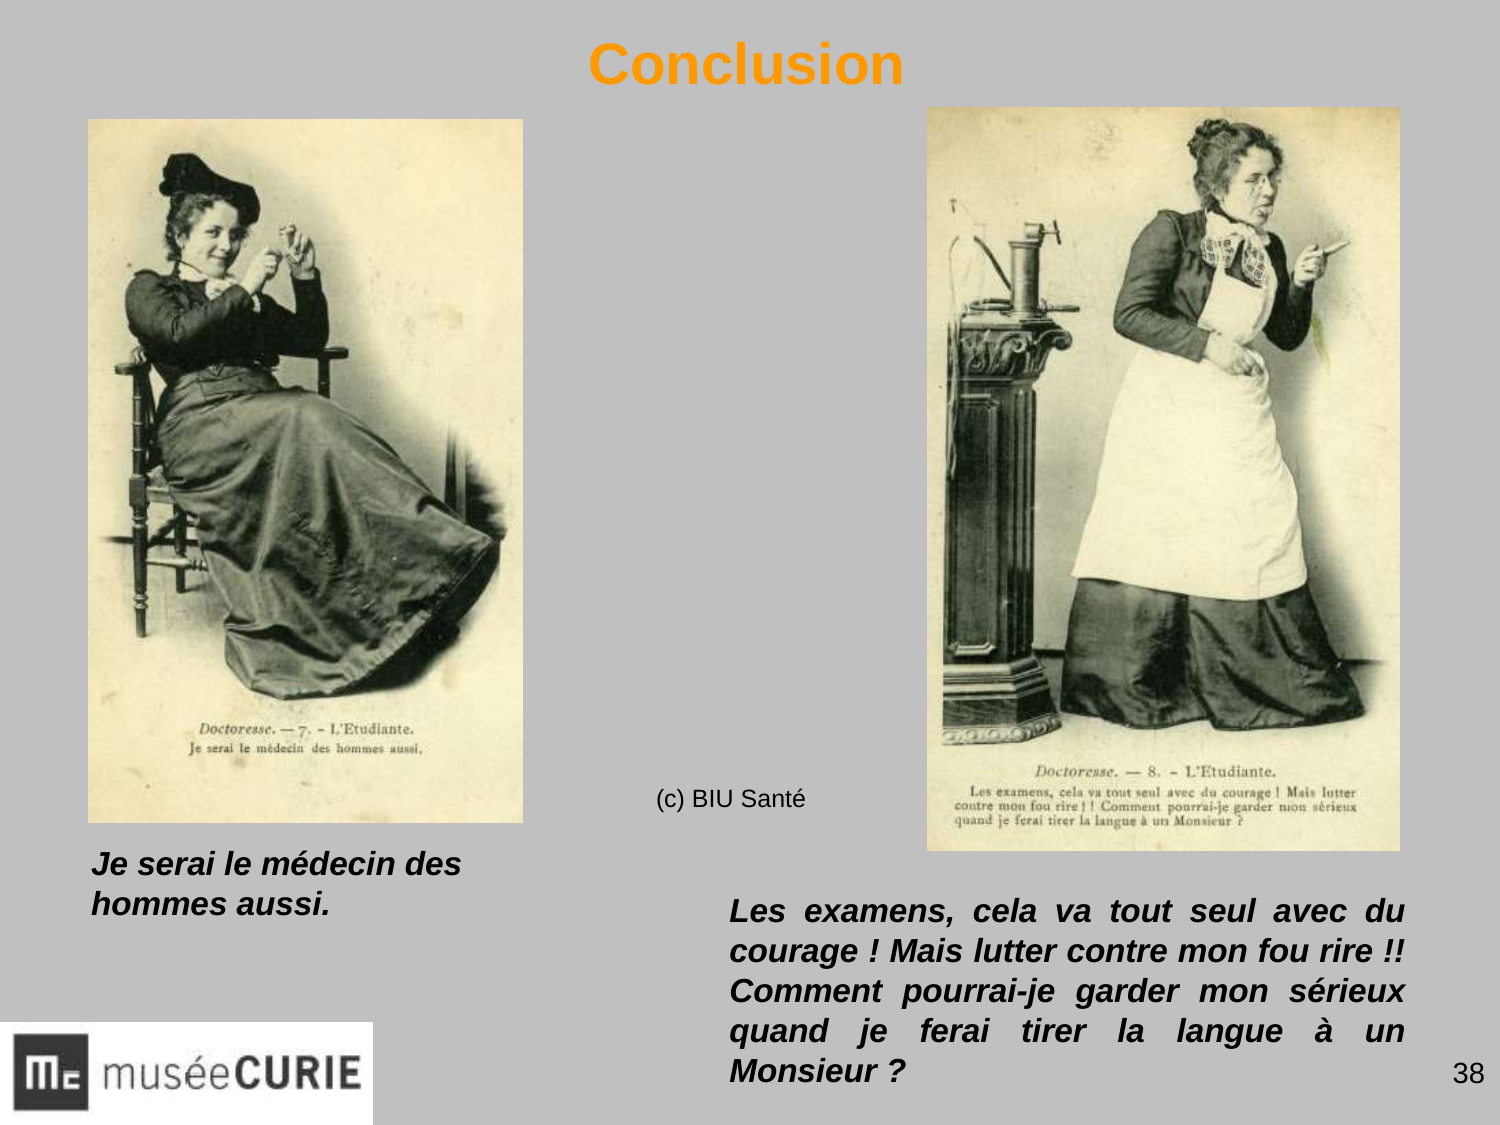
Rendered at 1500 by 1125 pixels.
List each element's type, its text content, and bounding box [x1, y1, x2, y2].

text_box Les examens, cela va tout seul avec du courage ! Mais lutter contre mon fou rire !! Comment pourrai-je garder mon sérieux quand je ferai tirer la langue à un Monsieur ? [714, 881, 1422, 1097]
picture [0, 1022, 373, 1125]
text_box <numéro> [1387, 1046, 1500, 1125]
picture [88, 119, 523, 823]
text_box (c) BIU Santé [641, 761, 866, 823]
text_box Conclusion [35, 19, 1459, 105]
picture [927, 107, 1400, 852]
text_box Je serai le médecin des hommes aussi. [76, 834, 526, 930]
